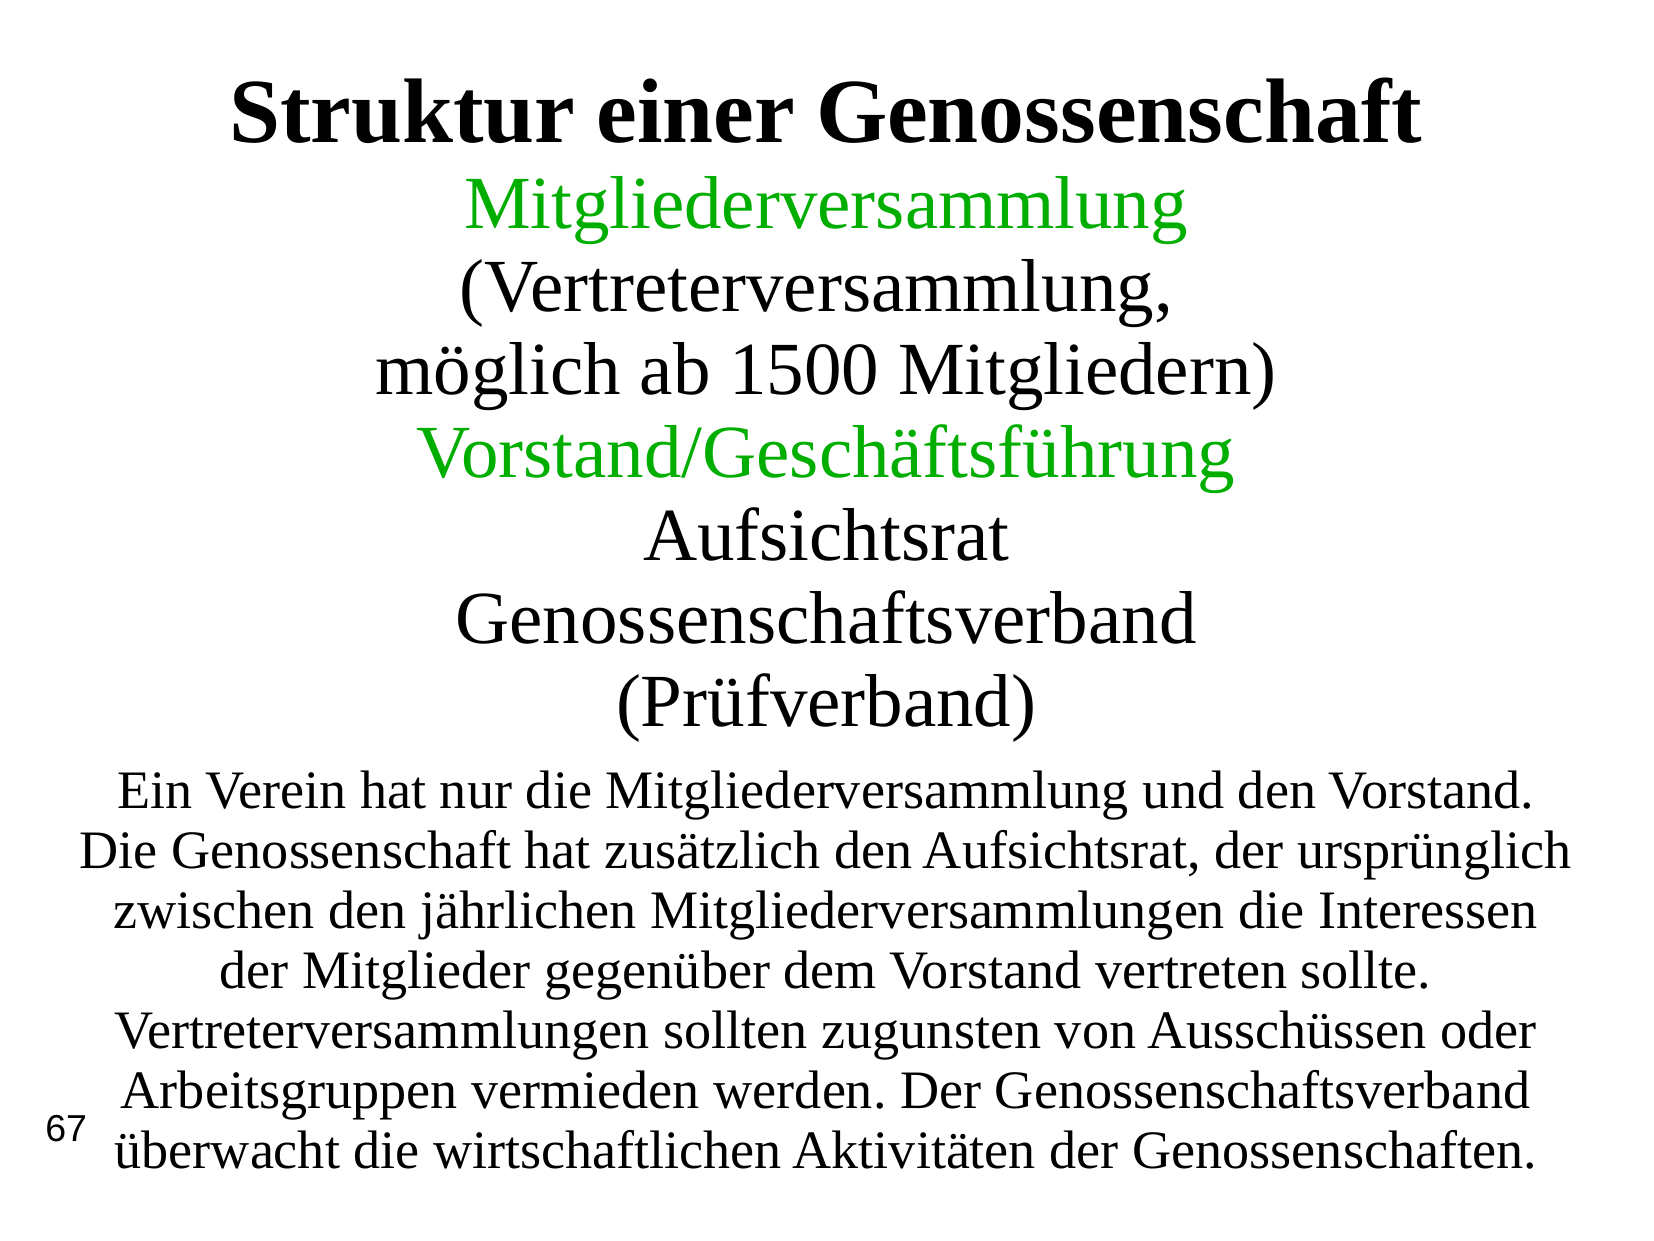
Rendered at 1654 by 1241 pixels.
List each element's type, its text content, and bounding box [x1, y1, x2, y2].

text_box Struktur einer Genossenschaft Mitgliederversammlung (Vertreterversammlung, möglich ab 1500 Mitgliedern) Vorstand/Geschäftsführung Aufsichtsrat Genossenschaftsverband (Prüfverband) Ein Verein hat nur die Mitgliederversammlung und den Vorstand. Die Genossenschaft hat zusätzlich den Aufsichtsrat, der ursprünglich zwischen den jährlichen Mitgliederversammlungen die Interessen der Mitglieder gegenüber dem Vorstand vertreten sollte. Vertreterversammlungen sollten zugunsten von Ausschüssen oder Arbeitsgruppen vermieden werden. Der Genossenschaftsverband überwacht die wirtschaftlichen Aktivitäten der Genossenschaften. [64, 53, 1601, 1189]
text_box <Nummer> [30, 1100, 248, 1171]
